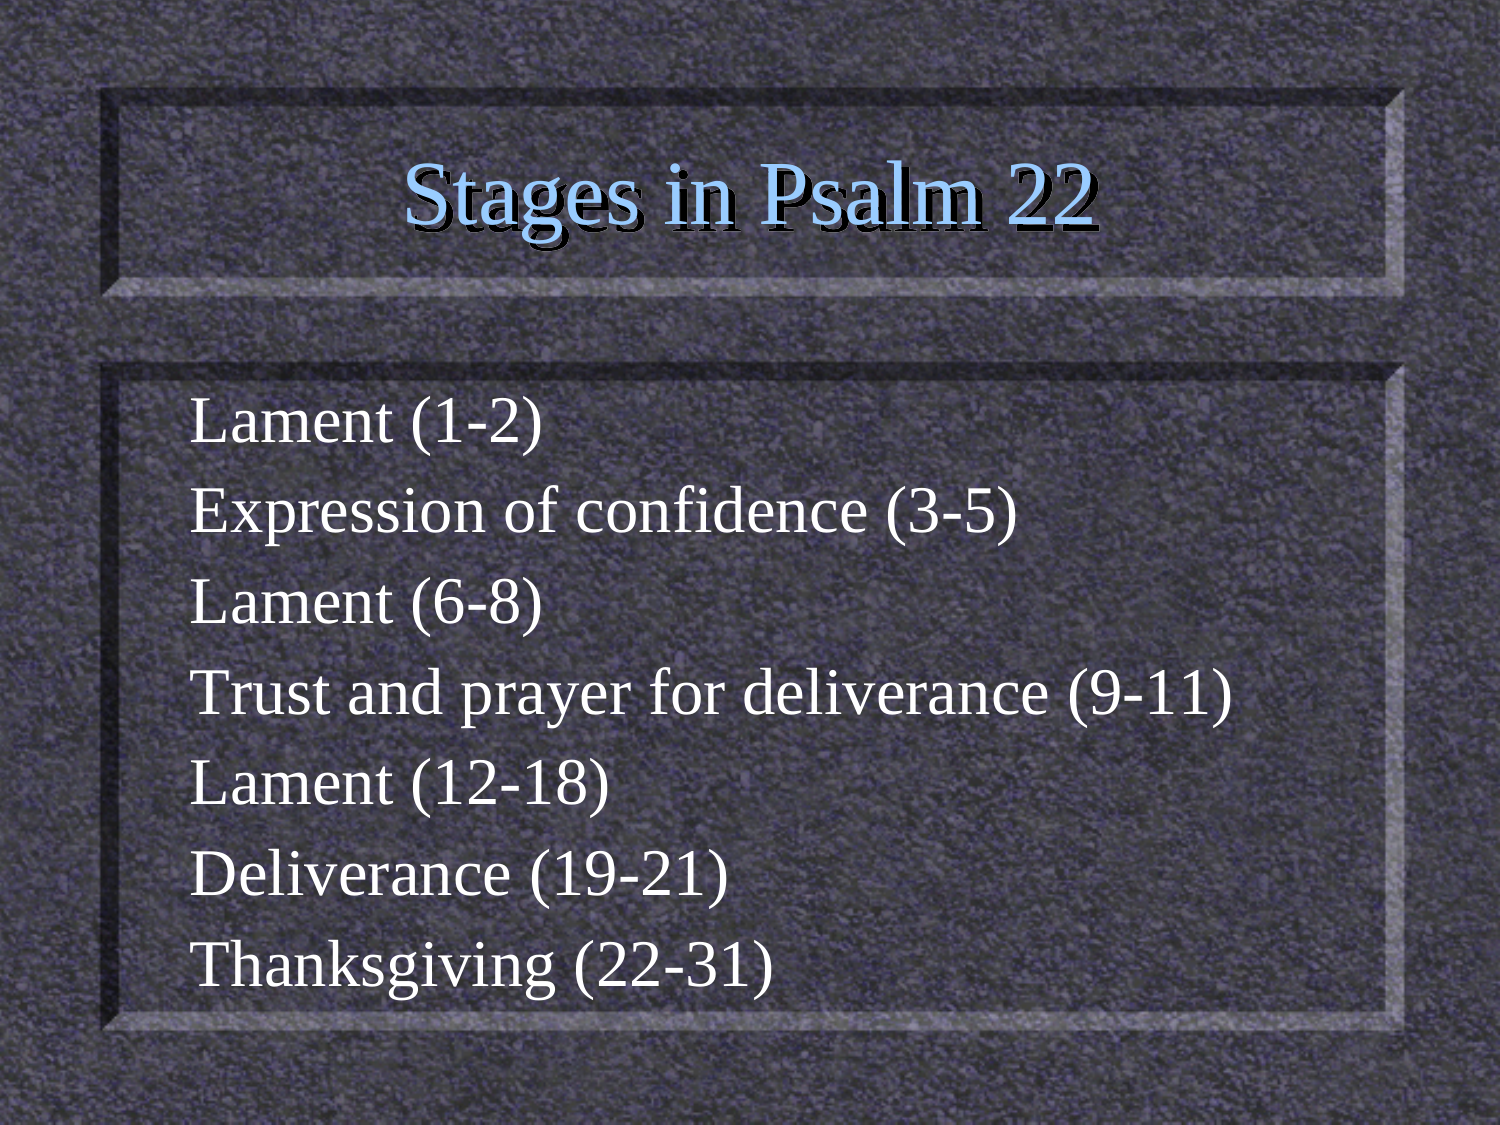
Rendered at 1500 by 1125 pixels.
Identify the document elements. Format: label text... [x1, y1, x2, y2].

title Stages in Psalm 22 [150, 135, 1351, 253]
picture [0, 0, 1500, 1125]
list Lament (1-2) Expression of confidence (3-5) Lament (6-8) Trust and prayer for deliverance (9-11) Lament (12-18) Deliverance (19-21) Thanksgiving (22-31) [174, 374, 1375, 1009]
